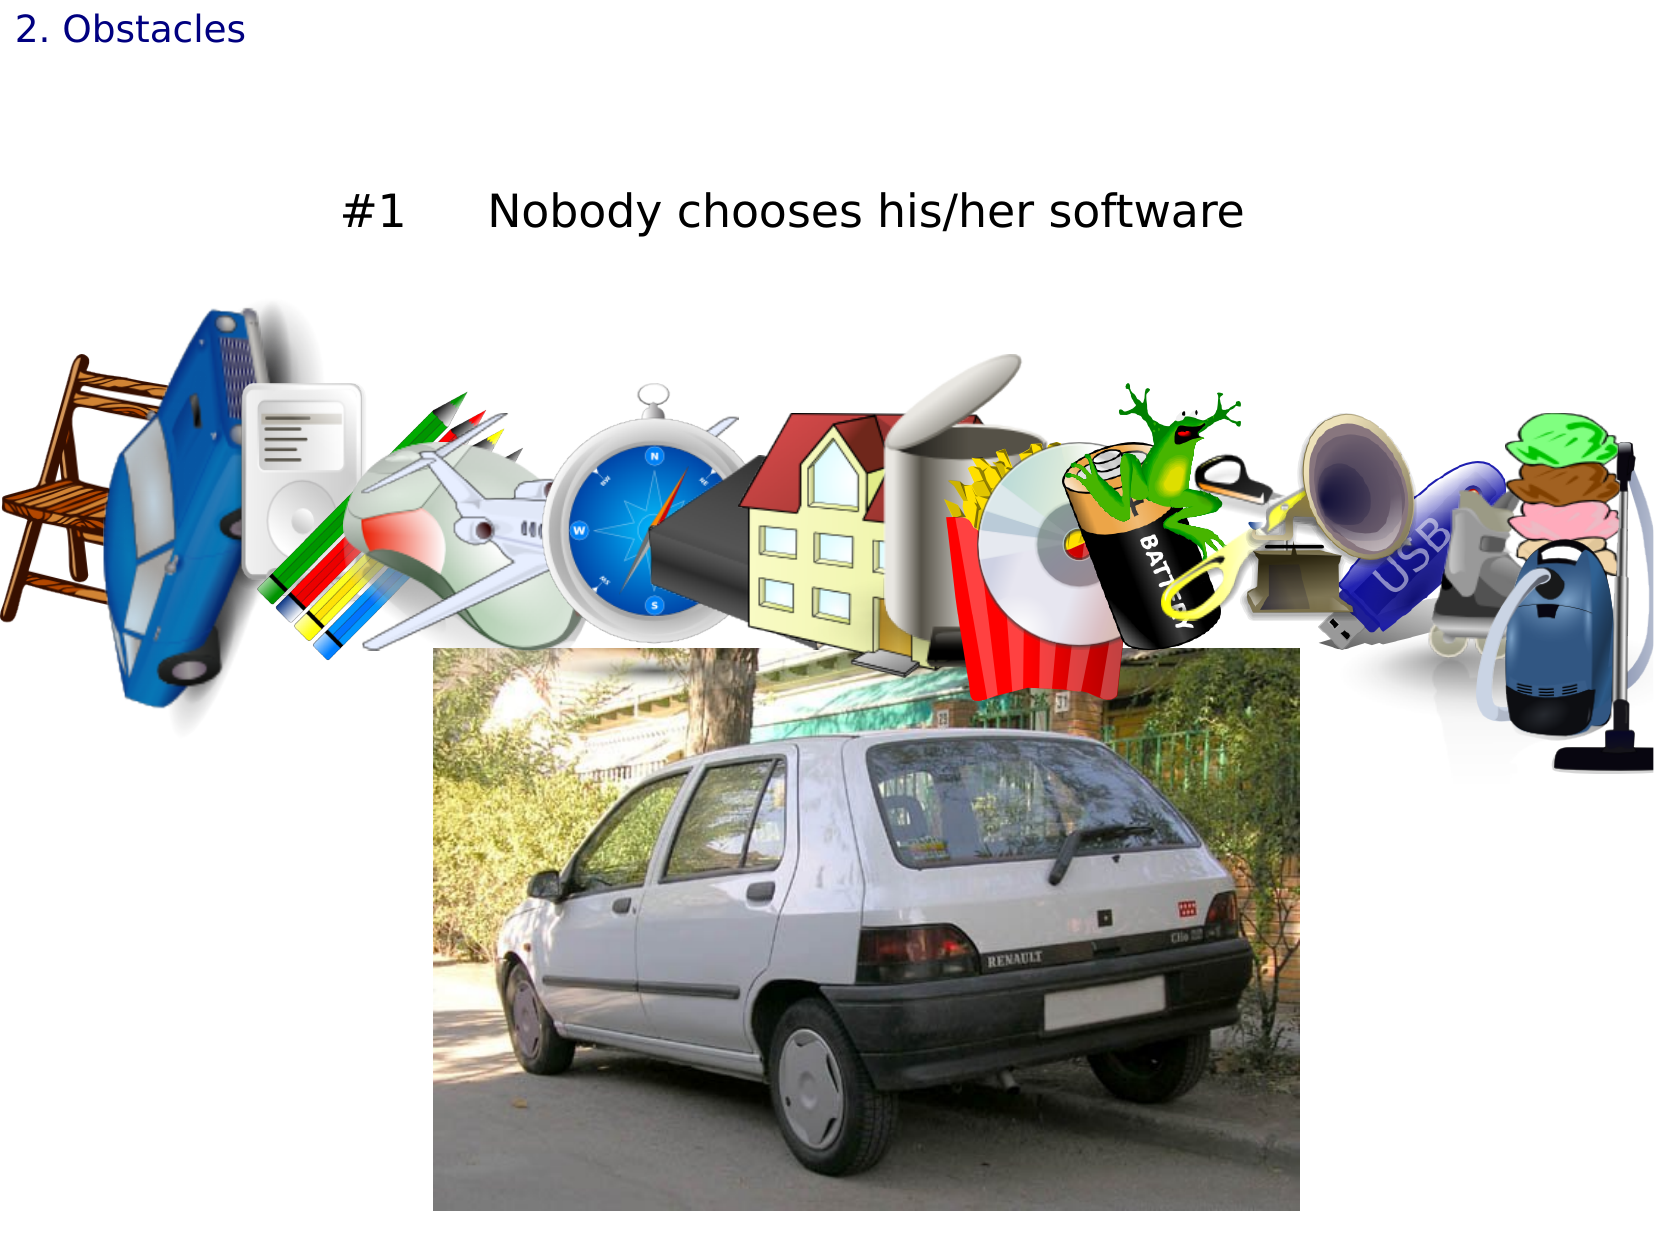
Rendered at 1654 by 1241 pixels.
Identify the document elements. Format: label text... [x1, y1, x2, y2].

text_box #1 Nobody chooses his/her software [324, 177, 1477, 246]
text_box 2. Obstacles [0, 0, 768, 59]
picture [0, 295, 1654, 1211]
